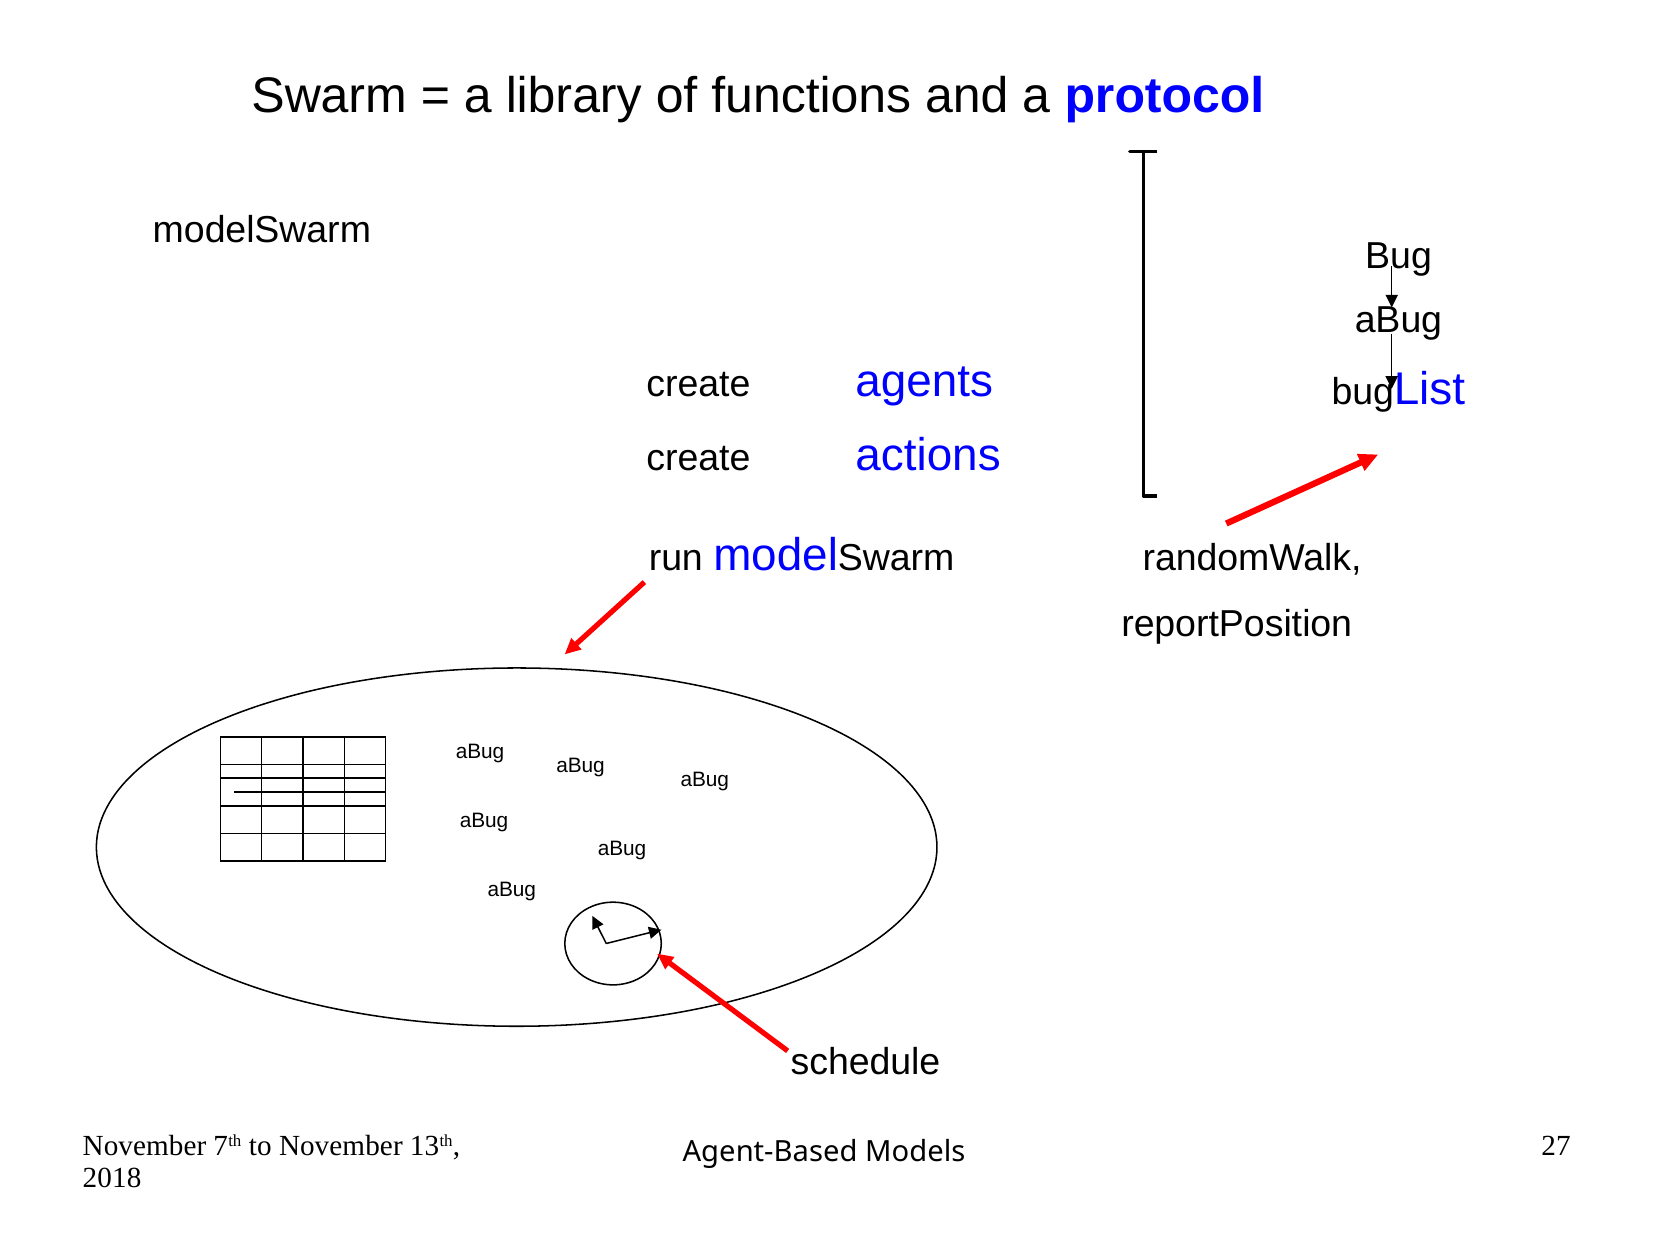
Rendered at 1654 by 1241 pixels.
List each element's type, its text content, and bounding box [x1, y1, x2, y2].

text_box create agents create actions [631, 335, 1087, 487]
text_box Swarm = a library of functions and a protocol [191, 47, 1325, 130]
text_box aBug [665, 750, 744, 799]
text_box run modelSwarm randomWalk, reportPosition [633, 509, 1654, 652]
text_box schedule [775, 1022, 1231, 1091]
text_box aBug [440, 723, 524, 771]
text_box modelSwarm [137, 190, 634, 258]
text_box aBug [541, 736, 620, 785]
text_box Bug aBug bugList [1198, 216, 1599, 422]
text_box aBug [472, 860, 552, 909]
text_box aBug [445, 791, 524, 840]
text_box aBug [582, 819, 662, 868]
